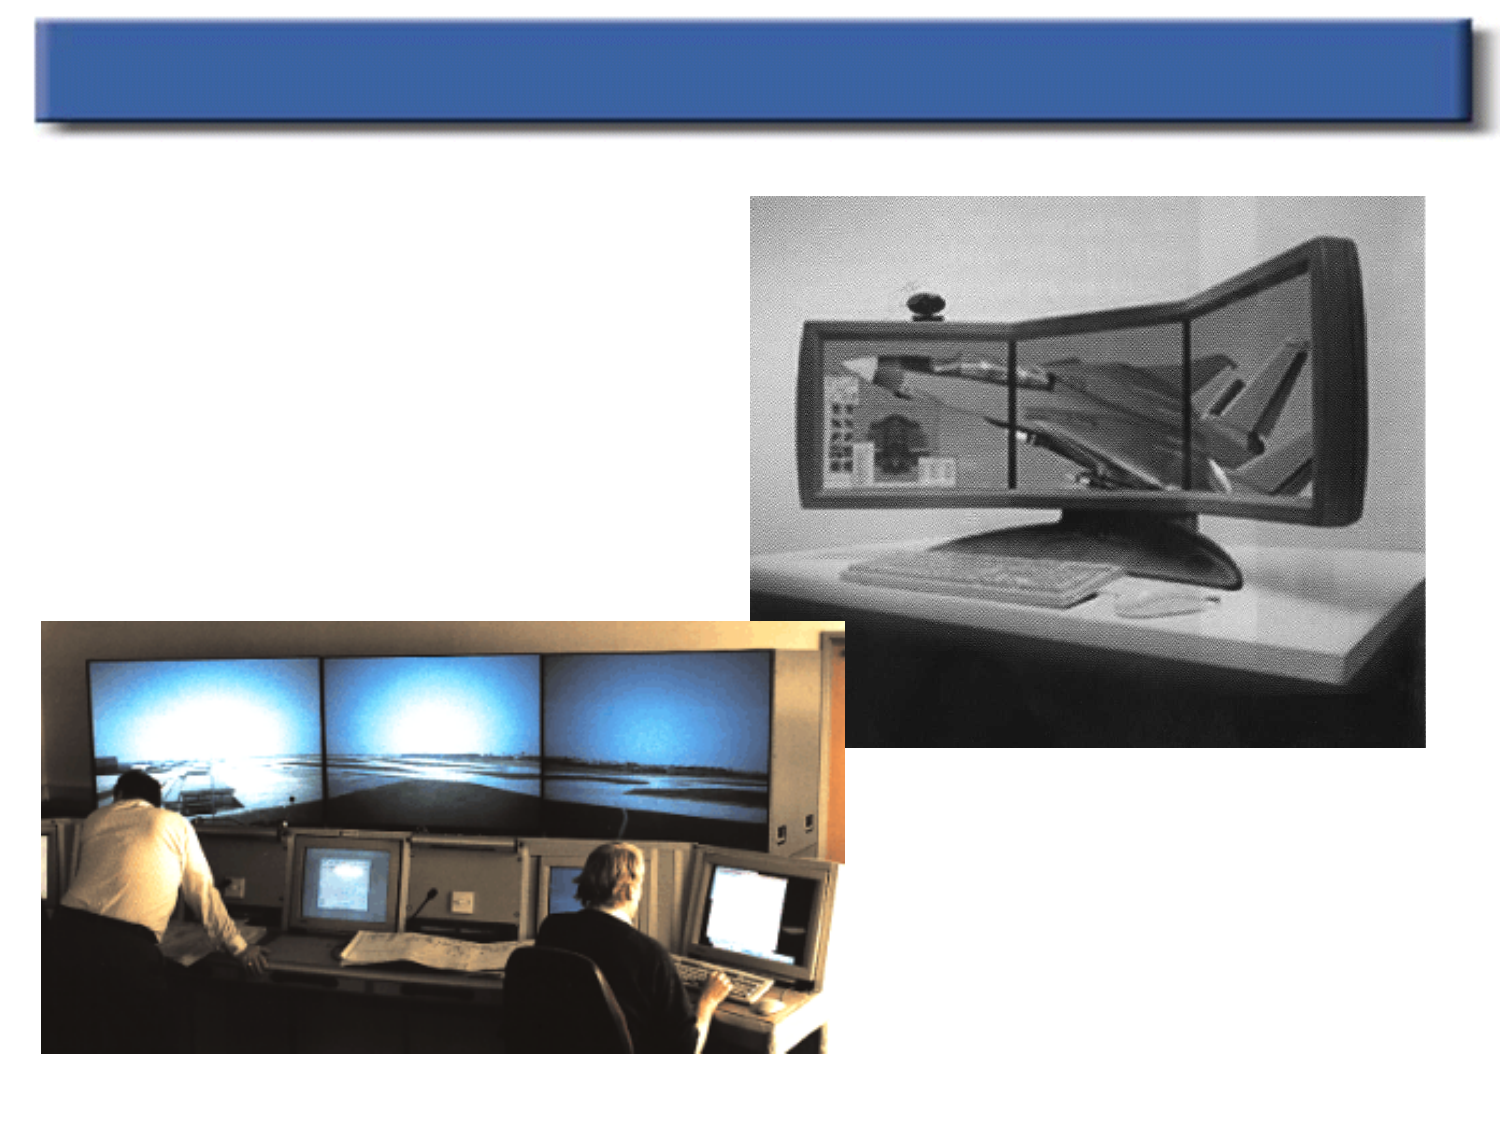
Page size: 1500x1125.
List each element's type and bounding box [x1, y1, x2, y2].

picture [33, 15, 1500, 142]
picture [41, 196, 1426, 1054]
